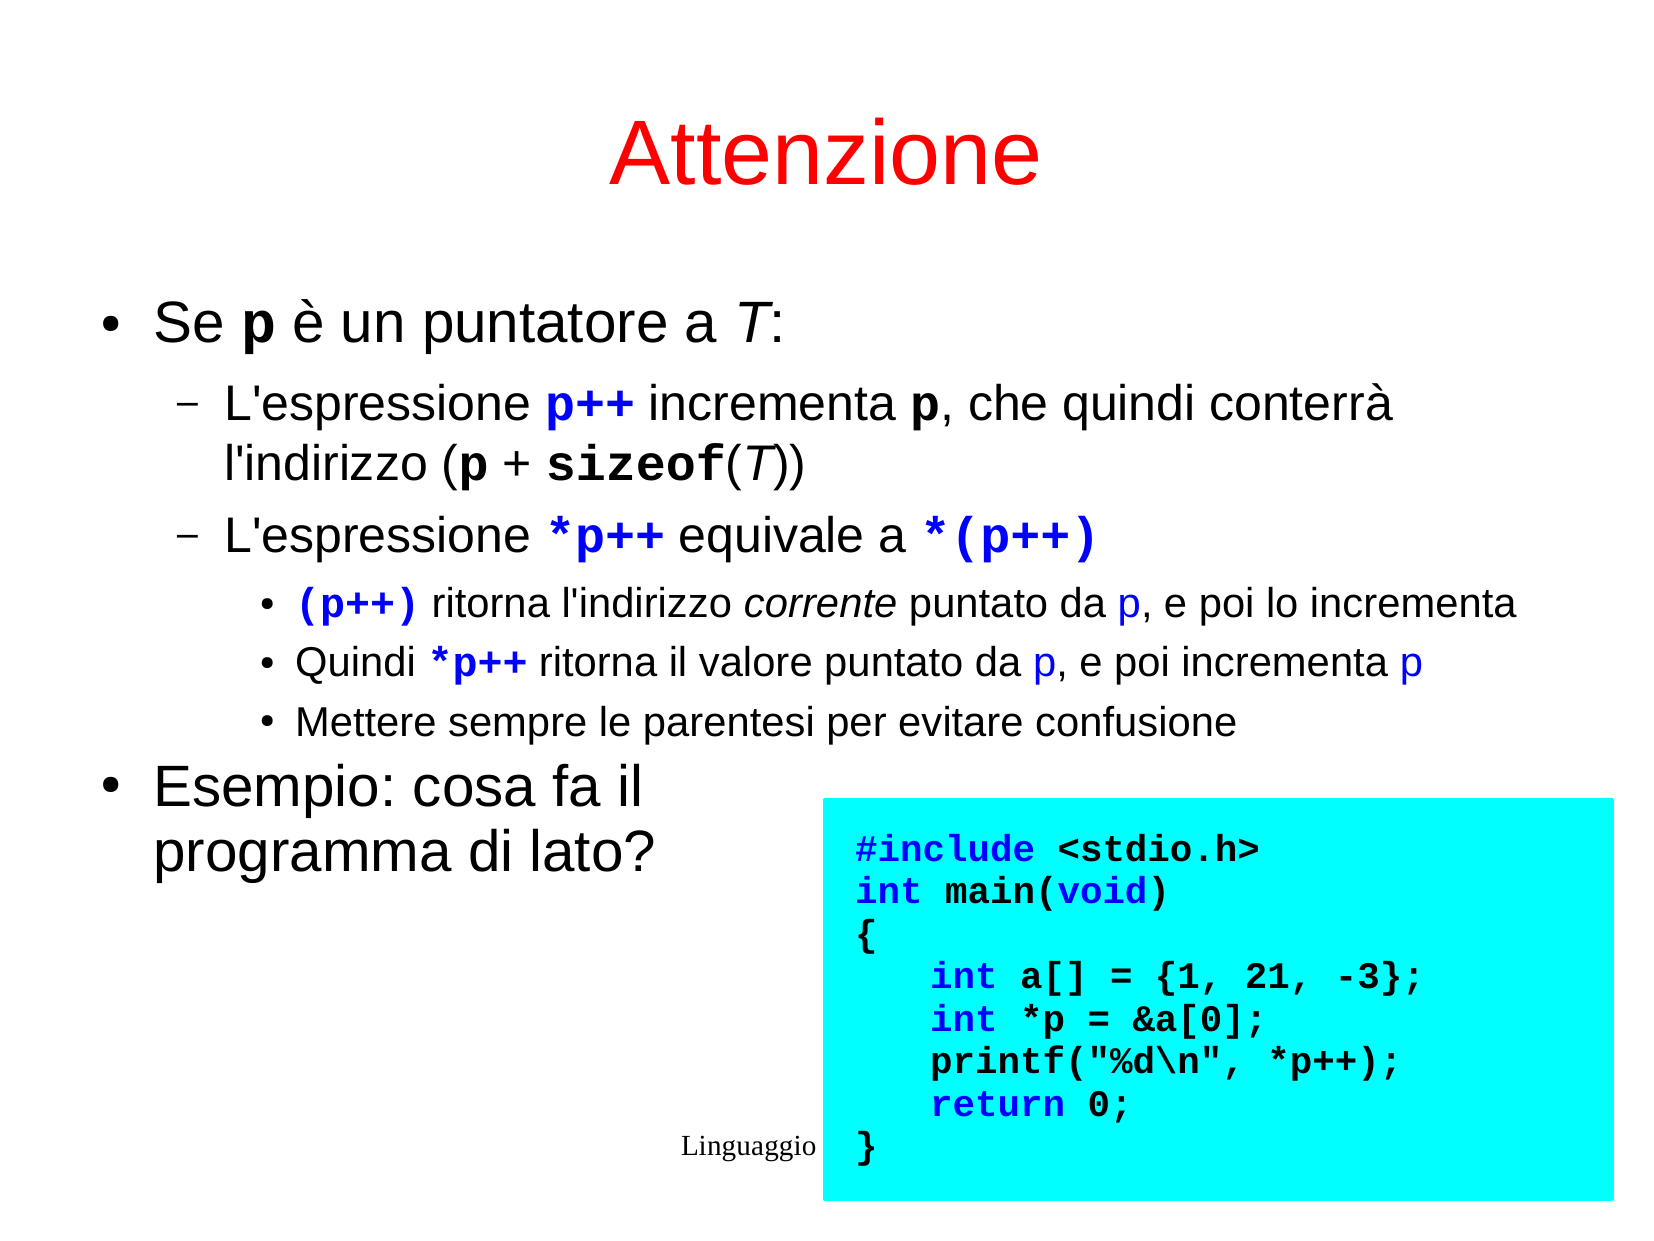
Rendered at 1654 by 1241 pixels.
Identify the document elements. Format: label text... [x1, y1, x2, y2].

list Se p è un puntatore a T: L'espressione p++ incrementa p, che quindi conterrà l'indirizzo (p + sizeof(T)) L'espressione *p++ equivale a *(p++) (p++) ritorna l'indirizzo corrente puntato da p, e poi lo incrementa Quindi *p++ ritorna il valore puntato da p, e poi incrementa p Mettere sempre le parentesi per evitare confusione Esempio: cosa fa il programma di lato? [82, 290, 1571, 1109]
title Attenzione [82, 49, 1571, 257]
text_box #include <stdio.h> int main(void) { int a[] = {1, 21, -3}; int *p = &a[0]; printf("%d\n", *p++); return 0; } [824, 799, 1613, 1200]
